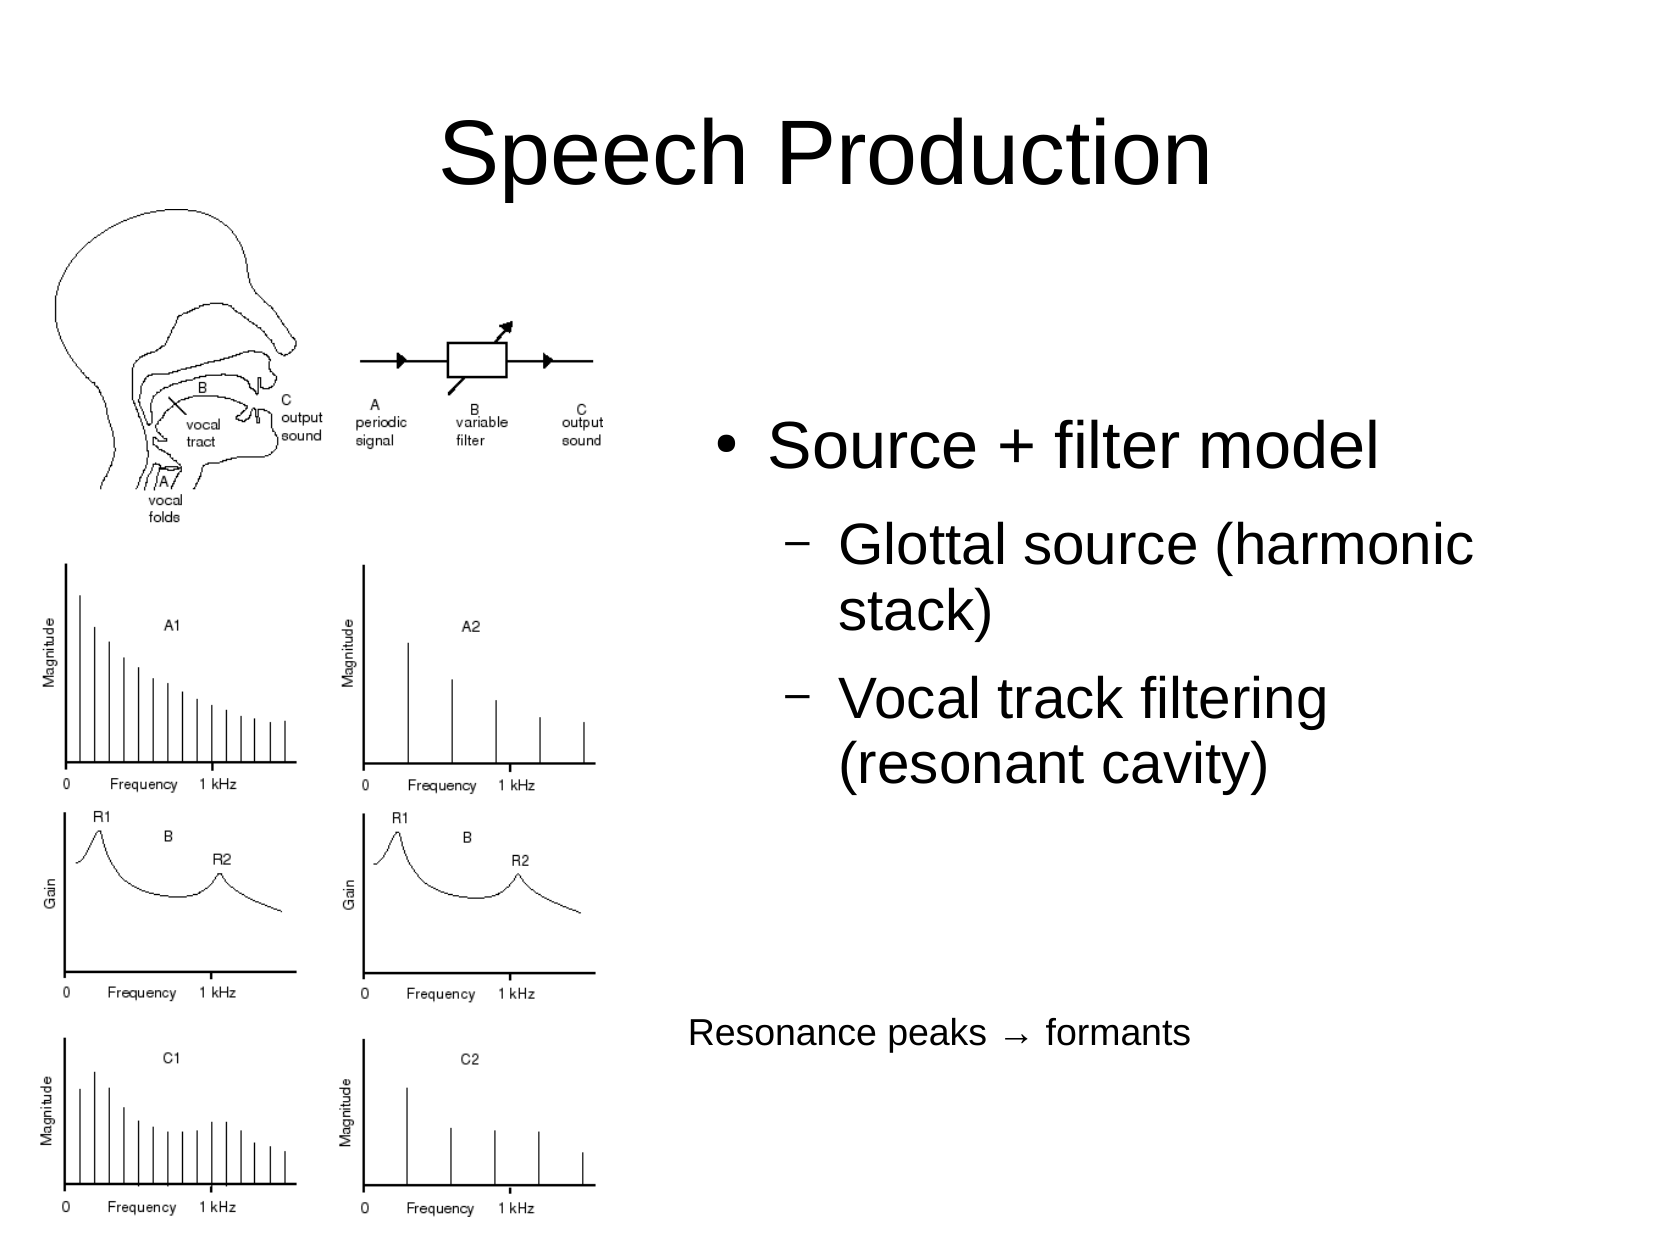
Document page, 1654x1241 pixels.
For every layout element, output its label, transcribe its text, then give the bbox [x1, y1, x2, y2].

picture [38, 209, 603, 1217]
list Source + filter model Glottal source (harmonic stack) Vocal track filtering (resonant cavity) [696, 407, 1619, 993]
title Speech Production [82, 49, 1571, 257]
text_box Resonance peaks → formants [673, 1003, 1477, 1061]
